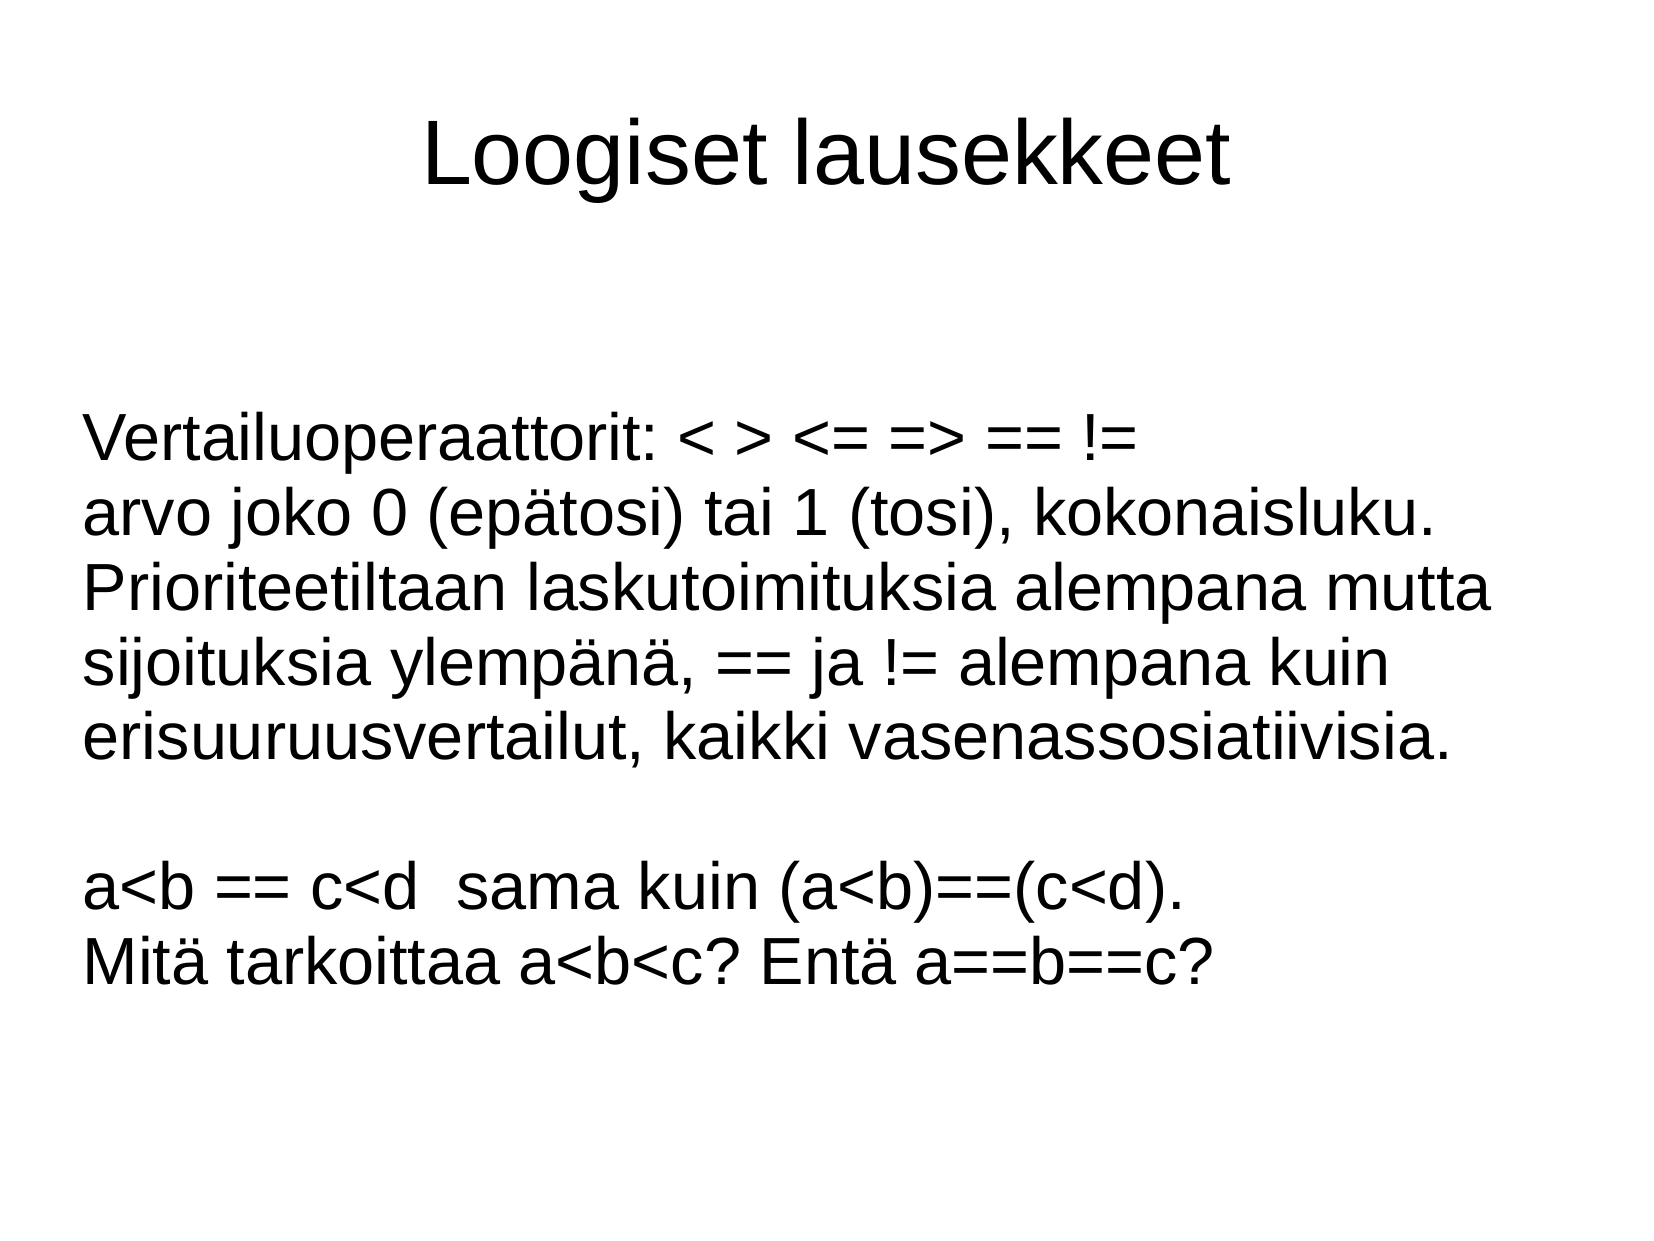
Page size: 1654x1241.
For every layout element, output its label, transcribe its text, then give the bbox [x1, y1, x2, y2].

subtitle Vertailuoperaattorit: < > <= => == != arvo joko 0 (epätosi) tai 1 (tosi), kokonaisluku. Prioriteetiltaan laskutoimituksia alempana mutta sijoituksia ylempänä, == ja != alempana kuin erisuuruusvertailut, kaikki vasenassosiatiivisia. a<b == c<d sama kuin (a<b)==(c<d). Mitä tarkoittaa a<b<c? Entä a==b==c? [82, 297, 1571, 1102]
title Loogiset lausekkeet [82, 56, 1571, 250]
